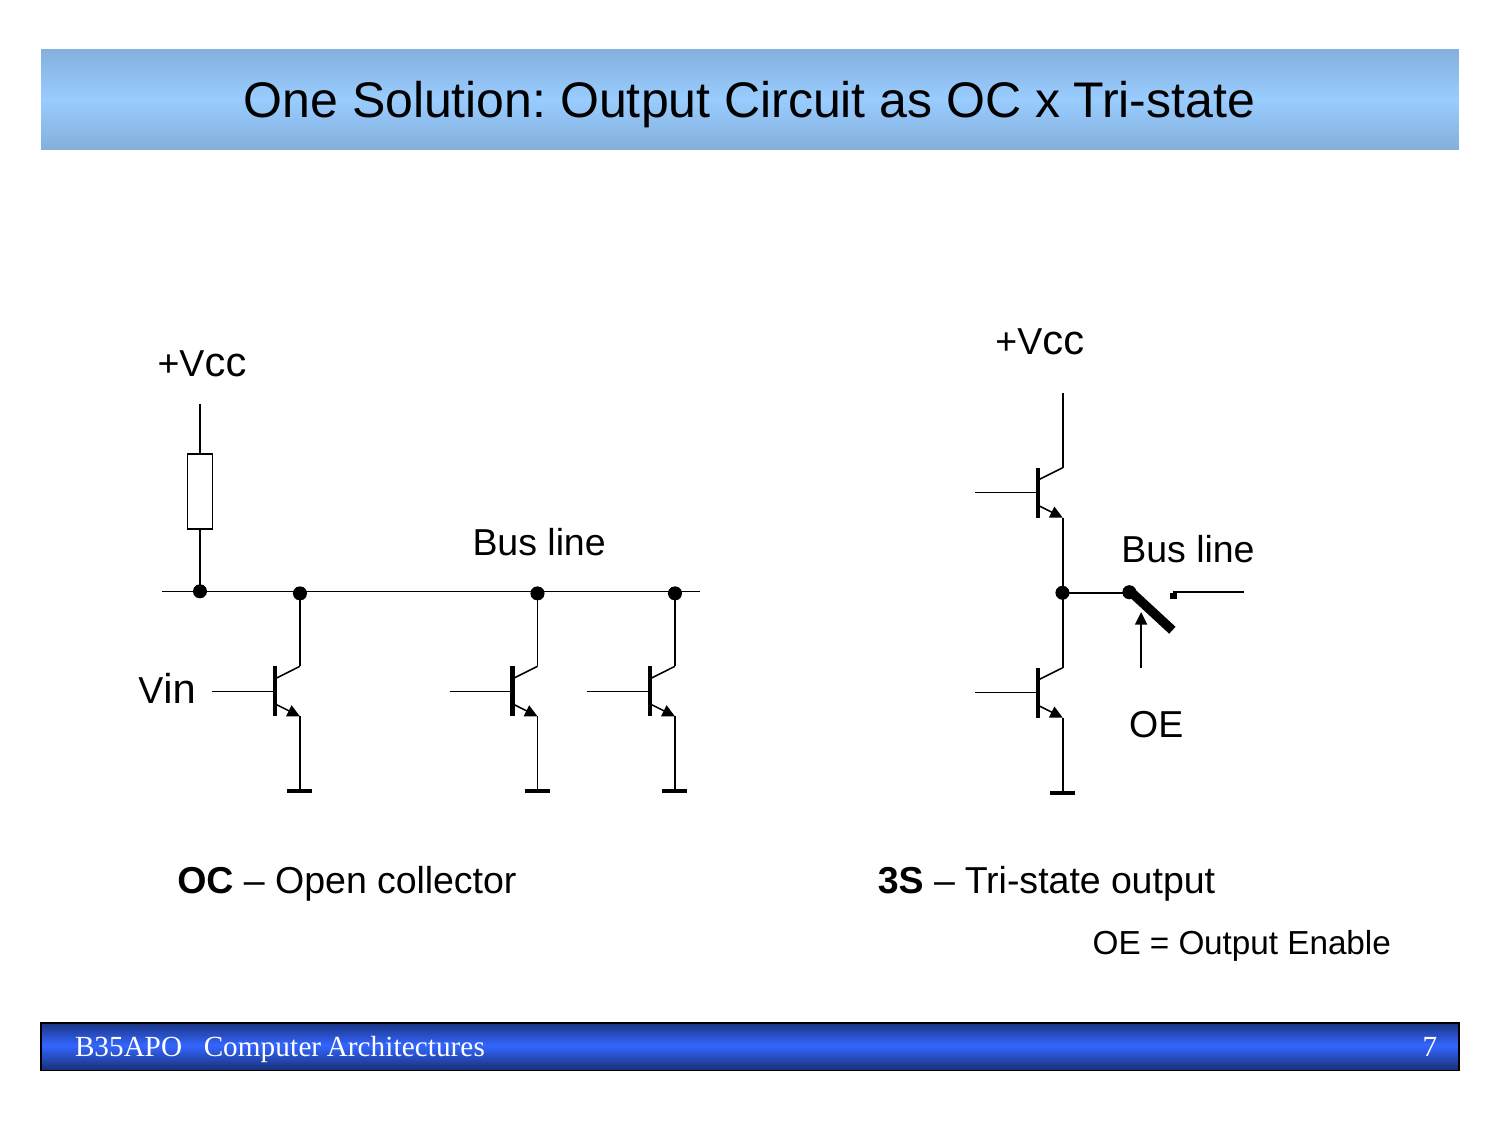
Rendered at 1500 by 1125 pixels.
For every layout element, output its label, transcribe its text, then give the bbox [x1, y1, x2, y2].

text_box [187, 453, 213, 529]
text_box [1056, 586, 1069, 600]
text_box +Vcc [142, 326, 262, 393]
text_box Vin [110, 653, 211, 720]
text_box OE [1101, 692, 1223, 754]
text_box OC – Open collector [162, 847, 763, 909]
text_box +Vcc [980, 305, 1100, 371]
text_box [193, 585, 207, 598]
text_box [531, 587, 544, 600]
text_box 3S – Tri-state output OE = Output Enable [863, 847, 1451, 970]
text_box [668, 587, 682, 600]
text_box [1123, 585, 1135, 599]
text_box Bus line [1106, 517, 1347, 579]
text_box [293, 587, 307, 600]
title One Solution: Output Circuit as OC x Tri-state [41, 49, 1459, 150]
text_box Bus line [457, 510, 621, 572]
